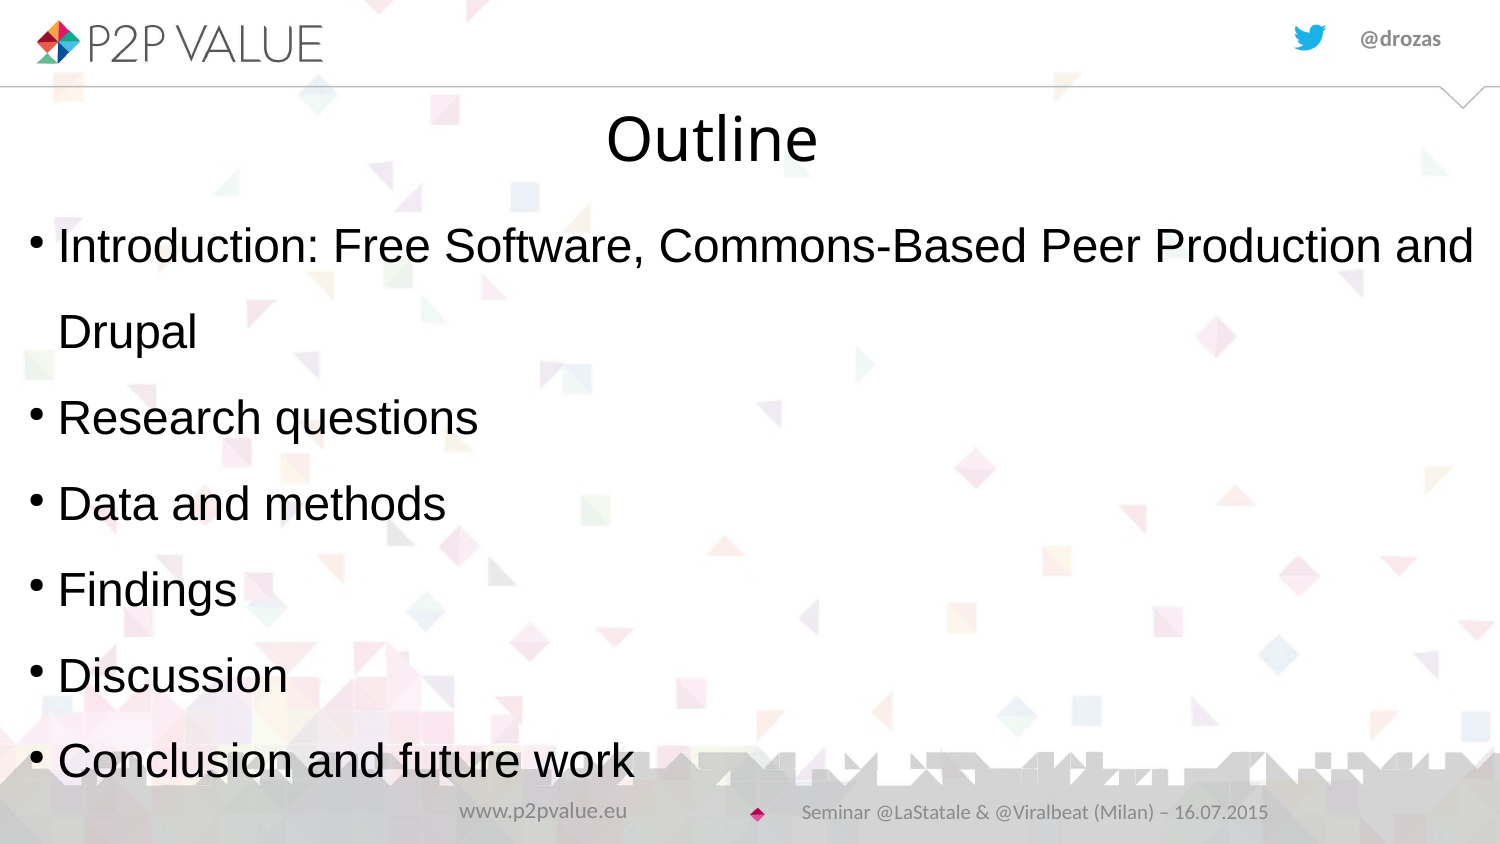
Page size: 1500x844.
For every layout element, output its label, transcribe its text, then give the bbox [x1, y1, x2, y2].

text_box www.p2pvalue.eu [453, 789, 672, 829]
text_box @drozas [1333, 15, 1455, 60]
subtitle Introduction: Free Software, Commons-Based Peer Production and Drupal Research questions Data and methods Findings Discussion Conclusion and future work [15, 180, 1496, 796]
title Outline [60, 92, 1366, 180]
text_box Seminar @LaStatale & @Viralbeat (Milan) – 16.07.2015 [788, 788, 1481, 834]
picture [0, 0, 1500, 844]
